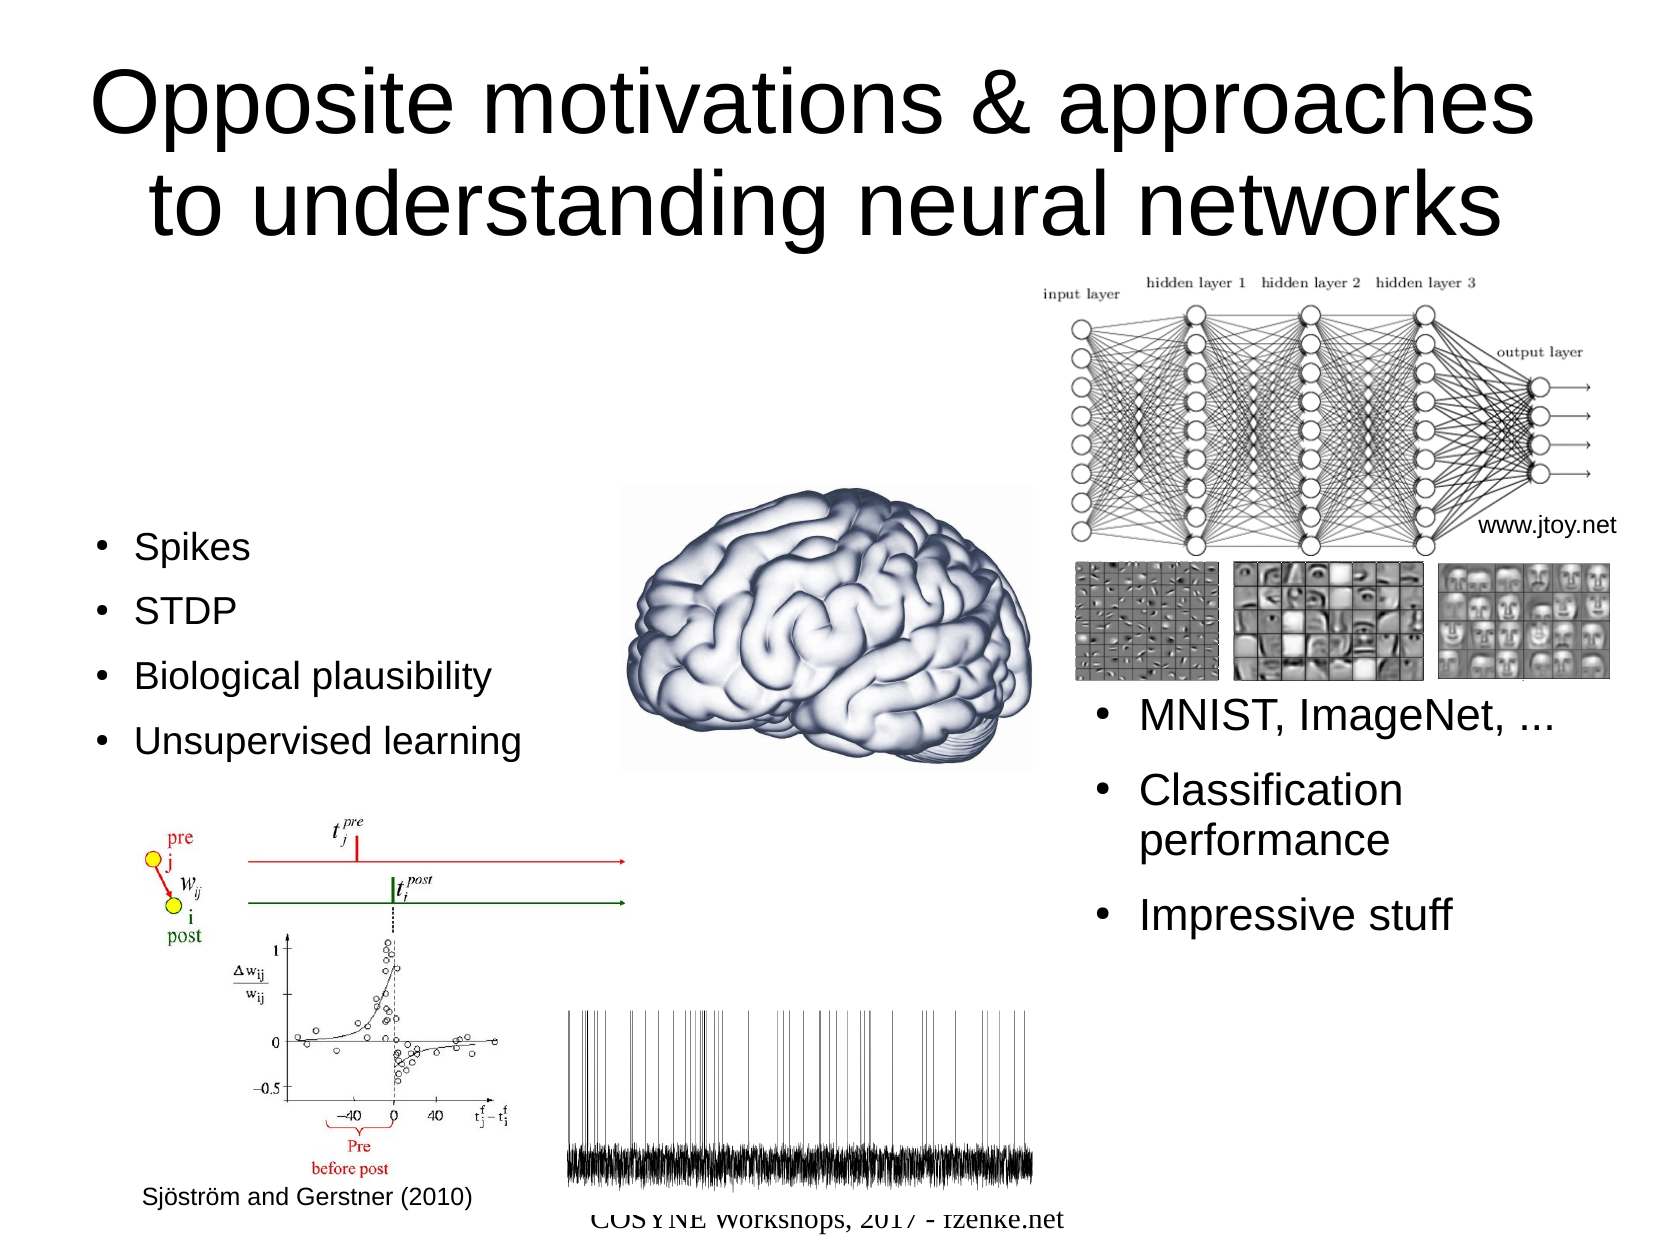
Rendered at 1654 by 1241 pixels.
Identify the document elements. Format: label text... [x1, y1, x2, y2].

list Spikes STDP Biological plausibility Unsupervised learning [82, 525, 586, 766]
title Opposite motivations & approaches to understanding neural networks [82, 49, 1571, 257]
list MNIST, ImageNet, ... Classification performance Impressive stuff [1080, 690, 1606, 946]
text_box Sjöström and Gerstner (2010) [127, 1175, 638, 1218]
text_box www.jtoy.net [1463, 503, 1654, 546]
picture [621, 484, 1033, 770]
picture [128, 808, 1046, 1216]
picture [1043, 269, 1591, 556]
picture [1073, 559, 1614, 681]
